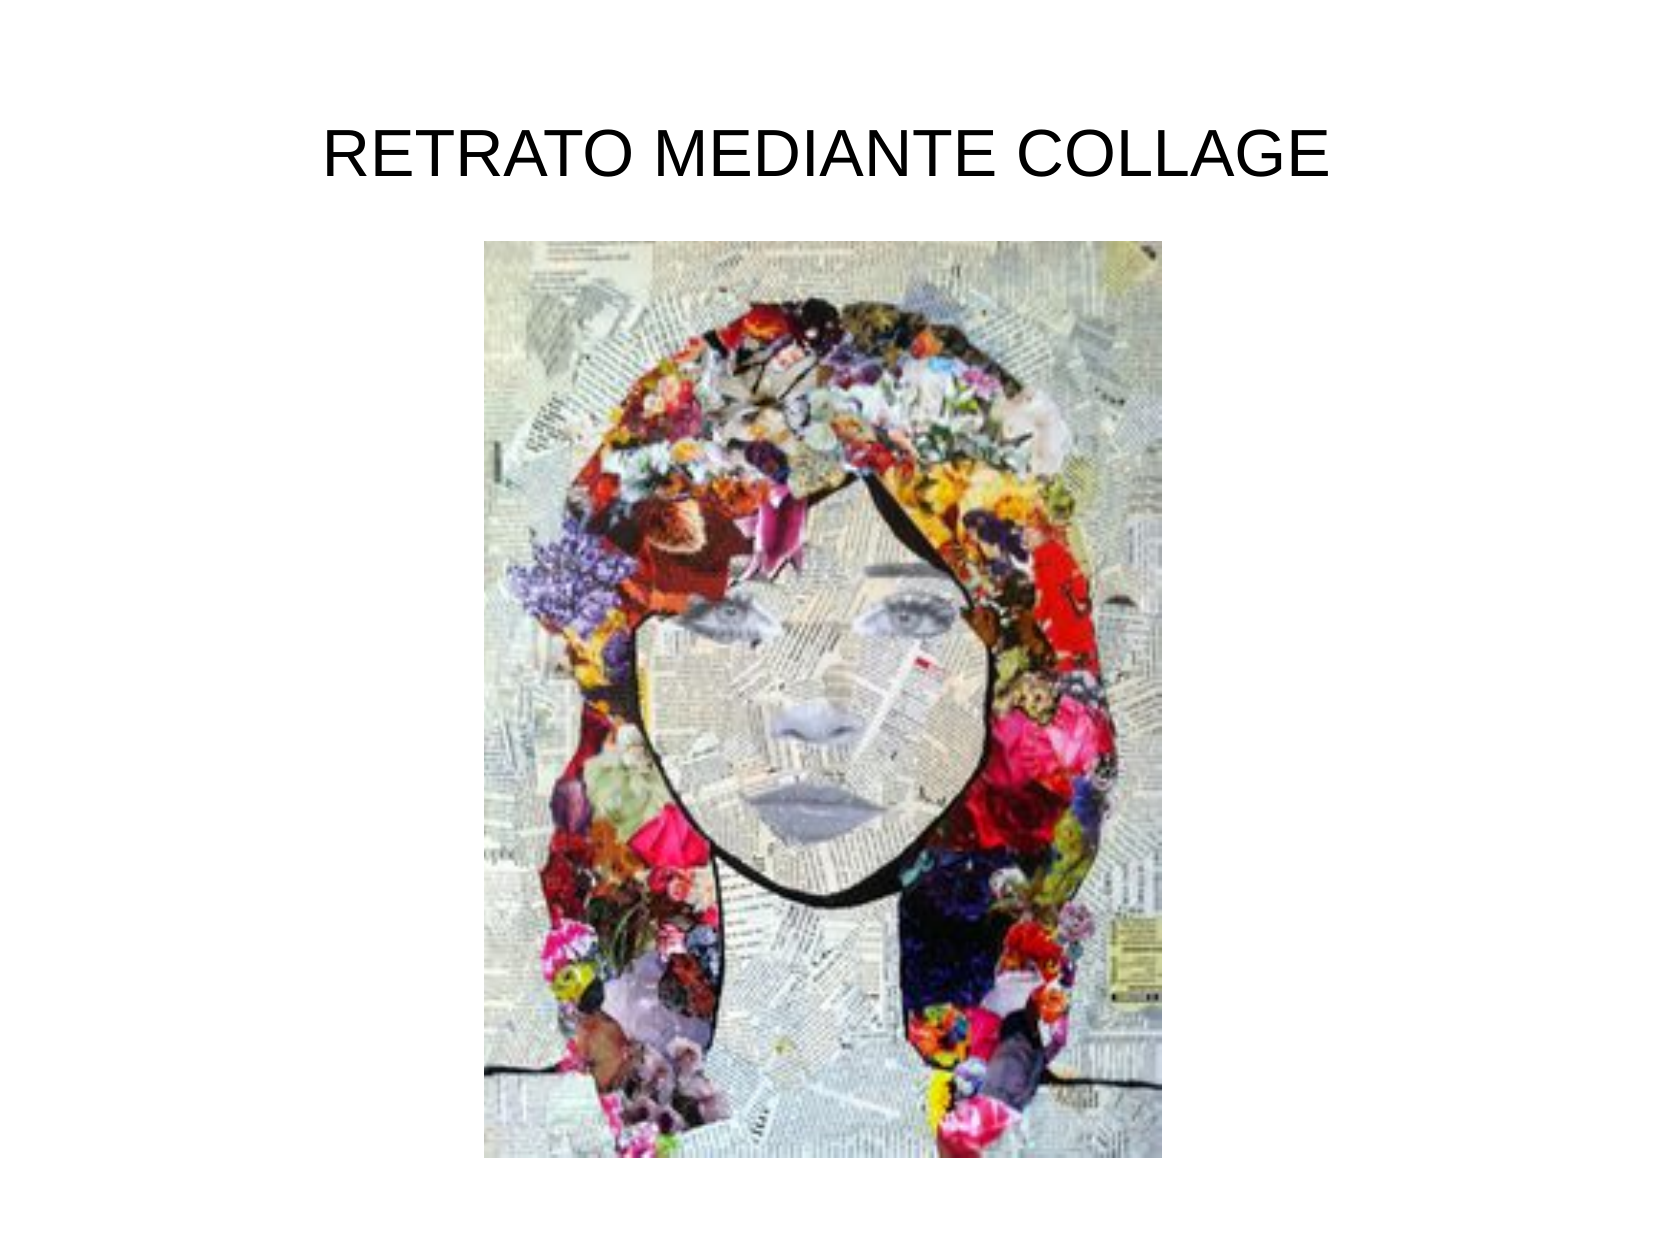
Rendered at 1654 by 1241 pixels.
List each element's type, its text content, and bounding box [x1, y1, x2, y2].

title RETRATO MEDIANTE COLLAGE [82, 49, 1571, 257]
picture [484, 241, 1162, 1158]
